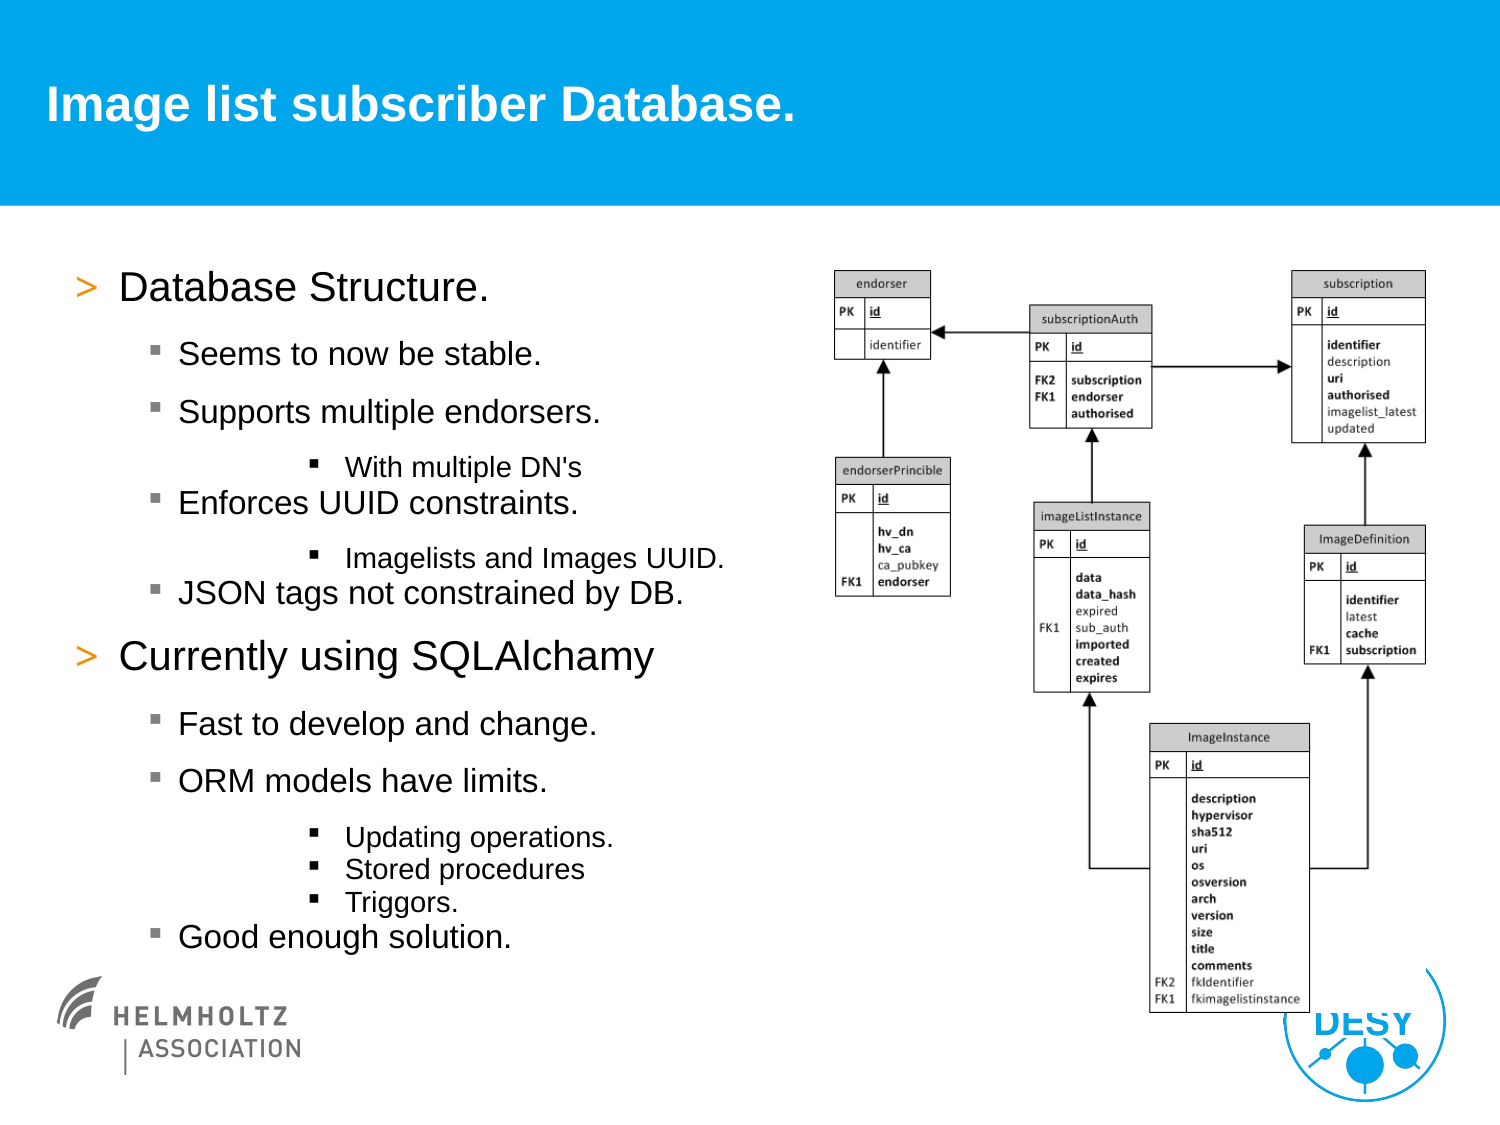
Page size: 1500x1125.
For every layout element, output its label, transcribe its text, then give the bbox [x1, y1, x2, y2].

picture [833, 269, 1446, 1099]
picture [1283, 1027, 1351, 1102]
list Database Structure. Seems to now be stable. Supports multiple endorsers. With multiple DN's Enforces UUID constraints. Imagelists and Images UUID. JSON tags not constrained by DB. Currently using SQLAlchamy Fast to develop and change. ORM models have limits. Updating operations. Stored procedures Triggors. Good enough solution. [75, 263, 734, 1006]
picture [57, 976, 300, 1075]
picture [1379, 1035, 1446, 1102]
title Image list subscriber Database. [46, 0, 1444, 208]
